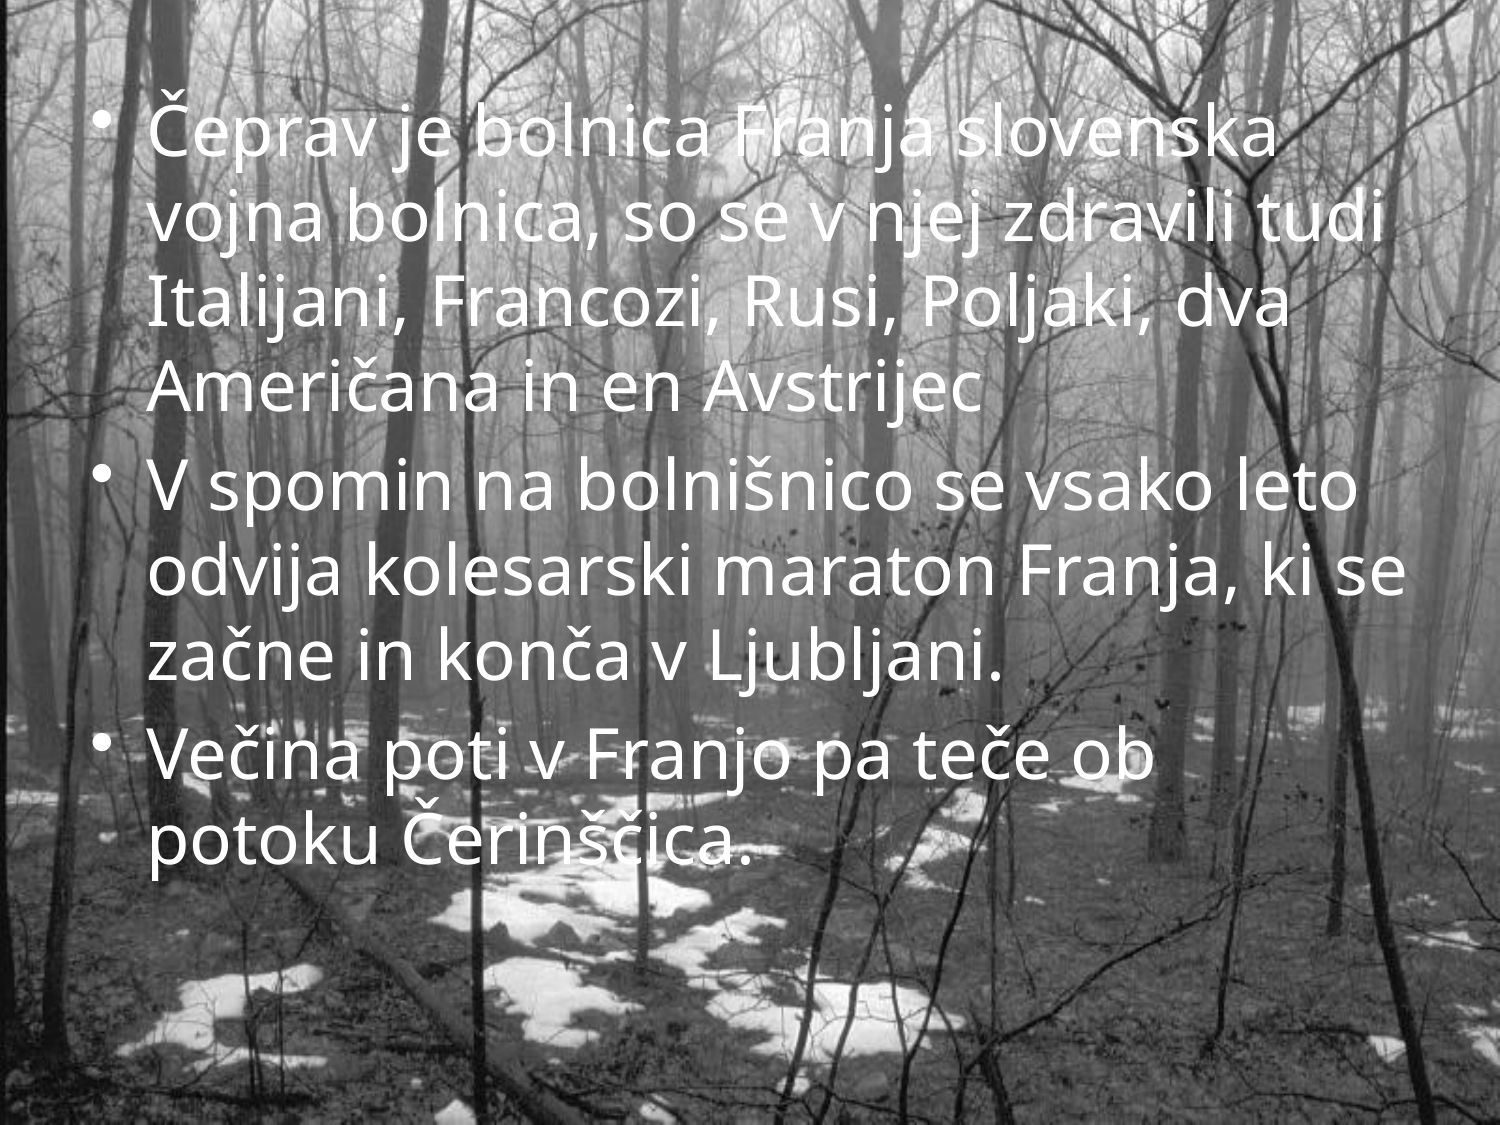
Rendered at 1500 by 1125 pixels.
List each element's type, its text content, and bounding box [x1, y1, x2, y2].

list Čeprav je bolnica Franja slovenska vojna bolnica, so se v njej zdravili tudi Italijani, Francozi, Rusi, Poljaki, dva Američana in en Avstrijec V spomin na bolnišnico se vsako leto odvija kolesarski maraton Franja, ki se začne in konča v Ljubljani. Večina poti v Franjo pa teče ob potoku Čerinščica. [75, 78, 1425, 1005]
picture [0, 0, 1500, 1125]
